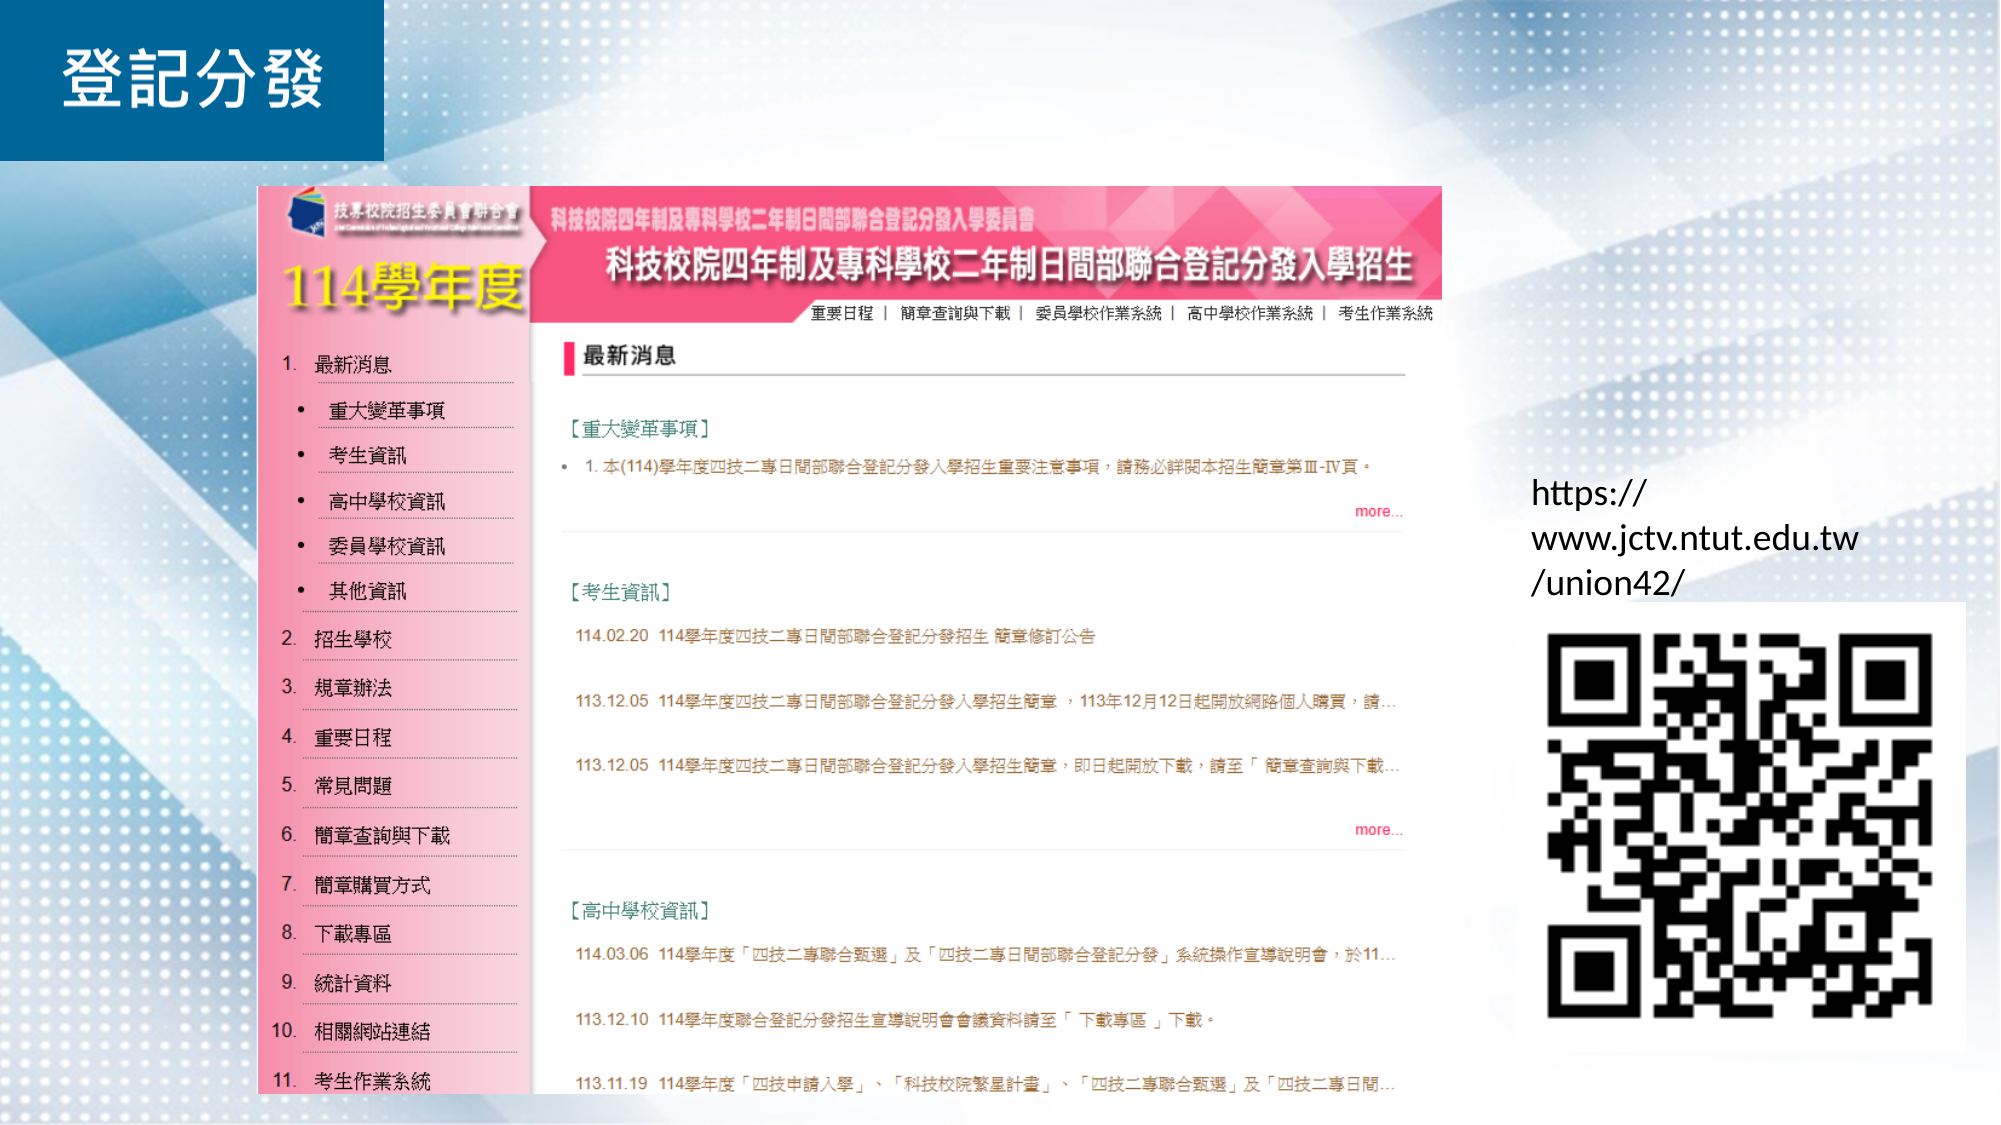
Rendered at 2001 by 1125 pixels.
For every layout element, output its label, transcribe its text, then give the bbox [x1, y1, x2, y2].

picture [200, 73, 244, 107]
picture [132, 65, 153, 70]
picture [130, 49, 155, 60]
picture [198, 50, 220, 77]
picture [265, 50, 291, 107]
picture [158, 51, 188, 107]
picture [0, 0, 2000, 1125]
picture [64, 77, 120, 106]
picture [229, 50, 254, 77]
text_box https://www.jctv.ntut.edu.tw/union42/ [1516, 460, 1878, 611]
picture [291, 49, 321, 107]
picture [132, 84, 153, 108]
picture [132, 75, 153, 80]
picture [64, 49, 120, 76]
